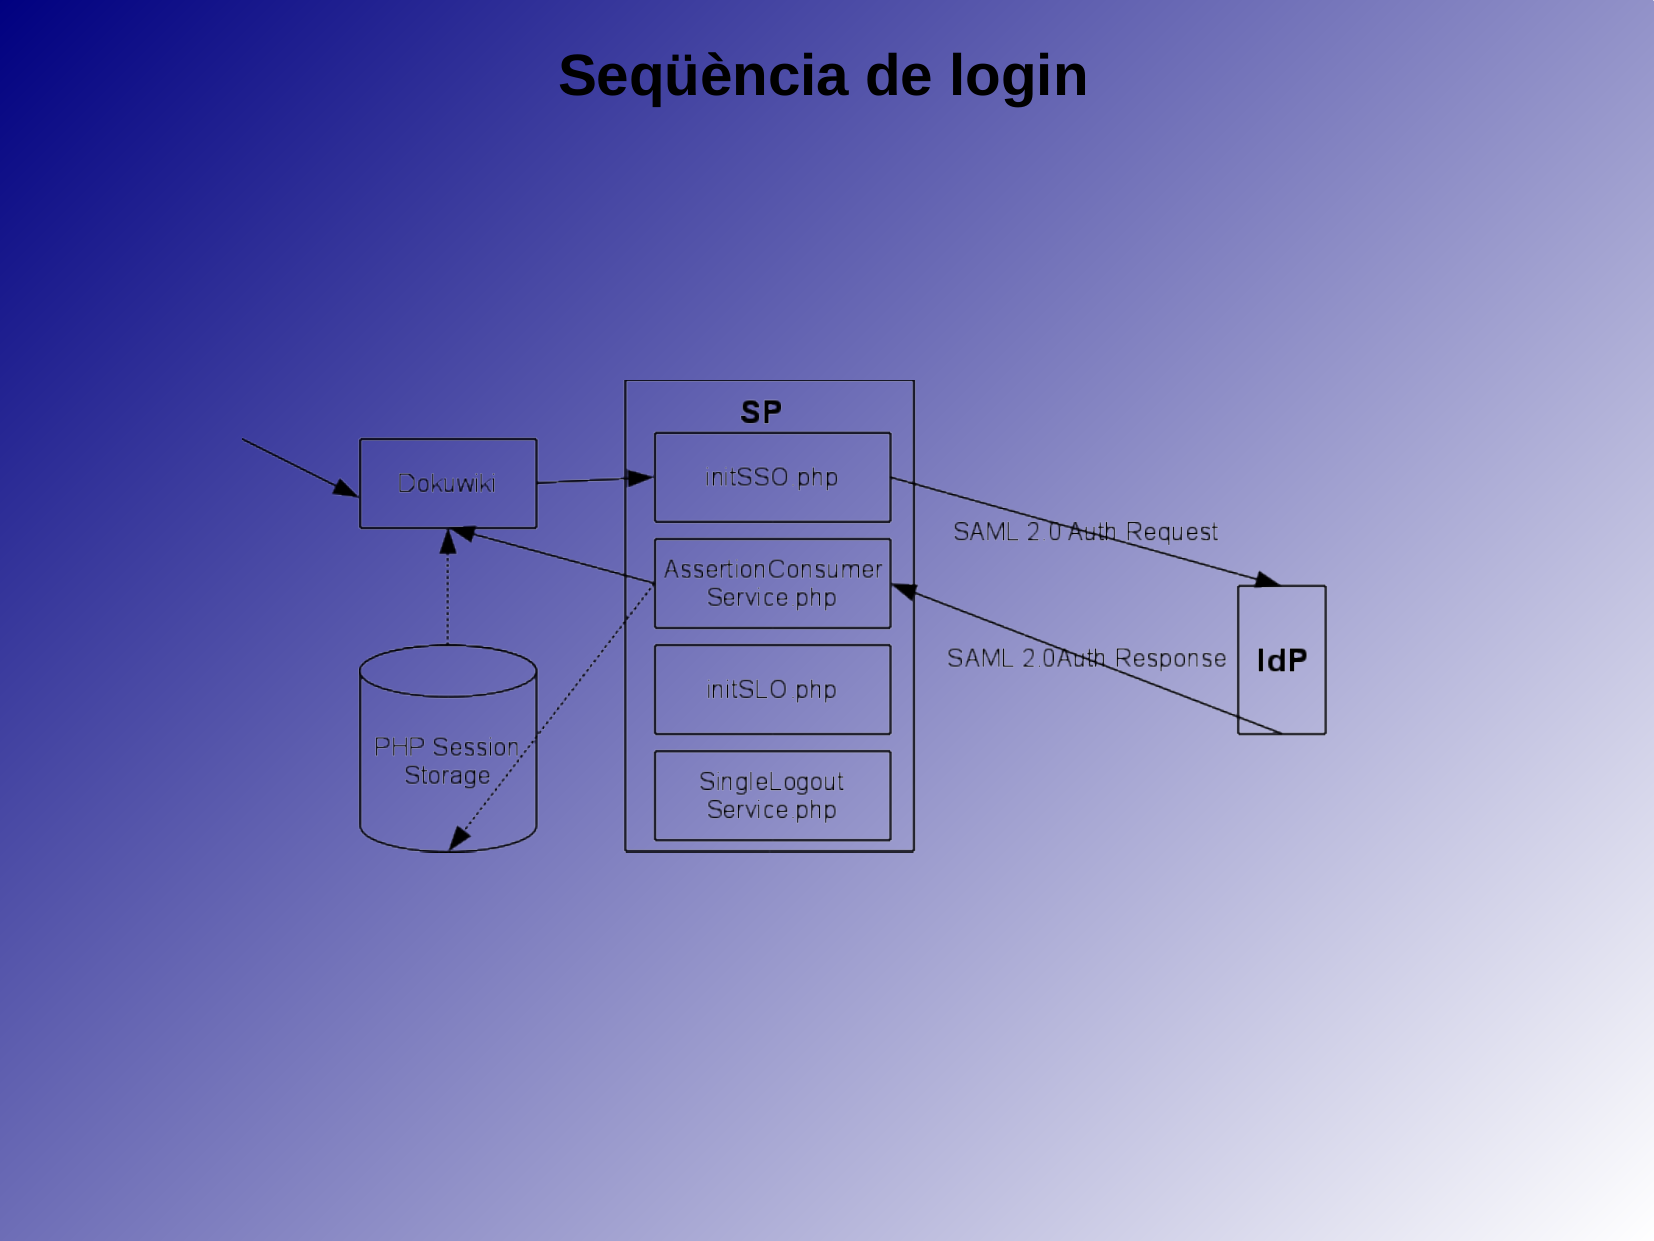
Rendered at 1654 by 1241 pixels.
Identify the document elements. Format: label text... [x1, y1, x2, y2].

text_box Seqüència de login [543, 35, 1105, 116]
picture [242, 380, 1329, 853]
